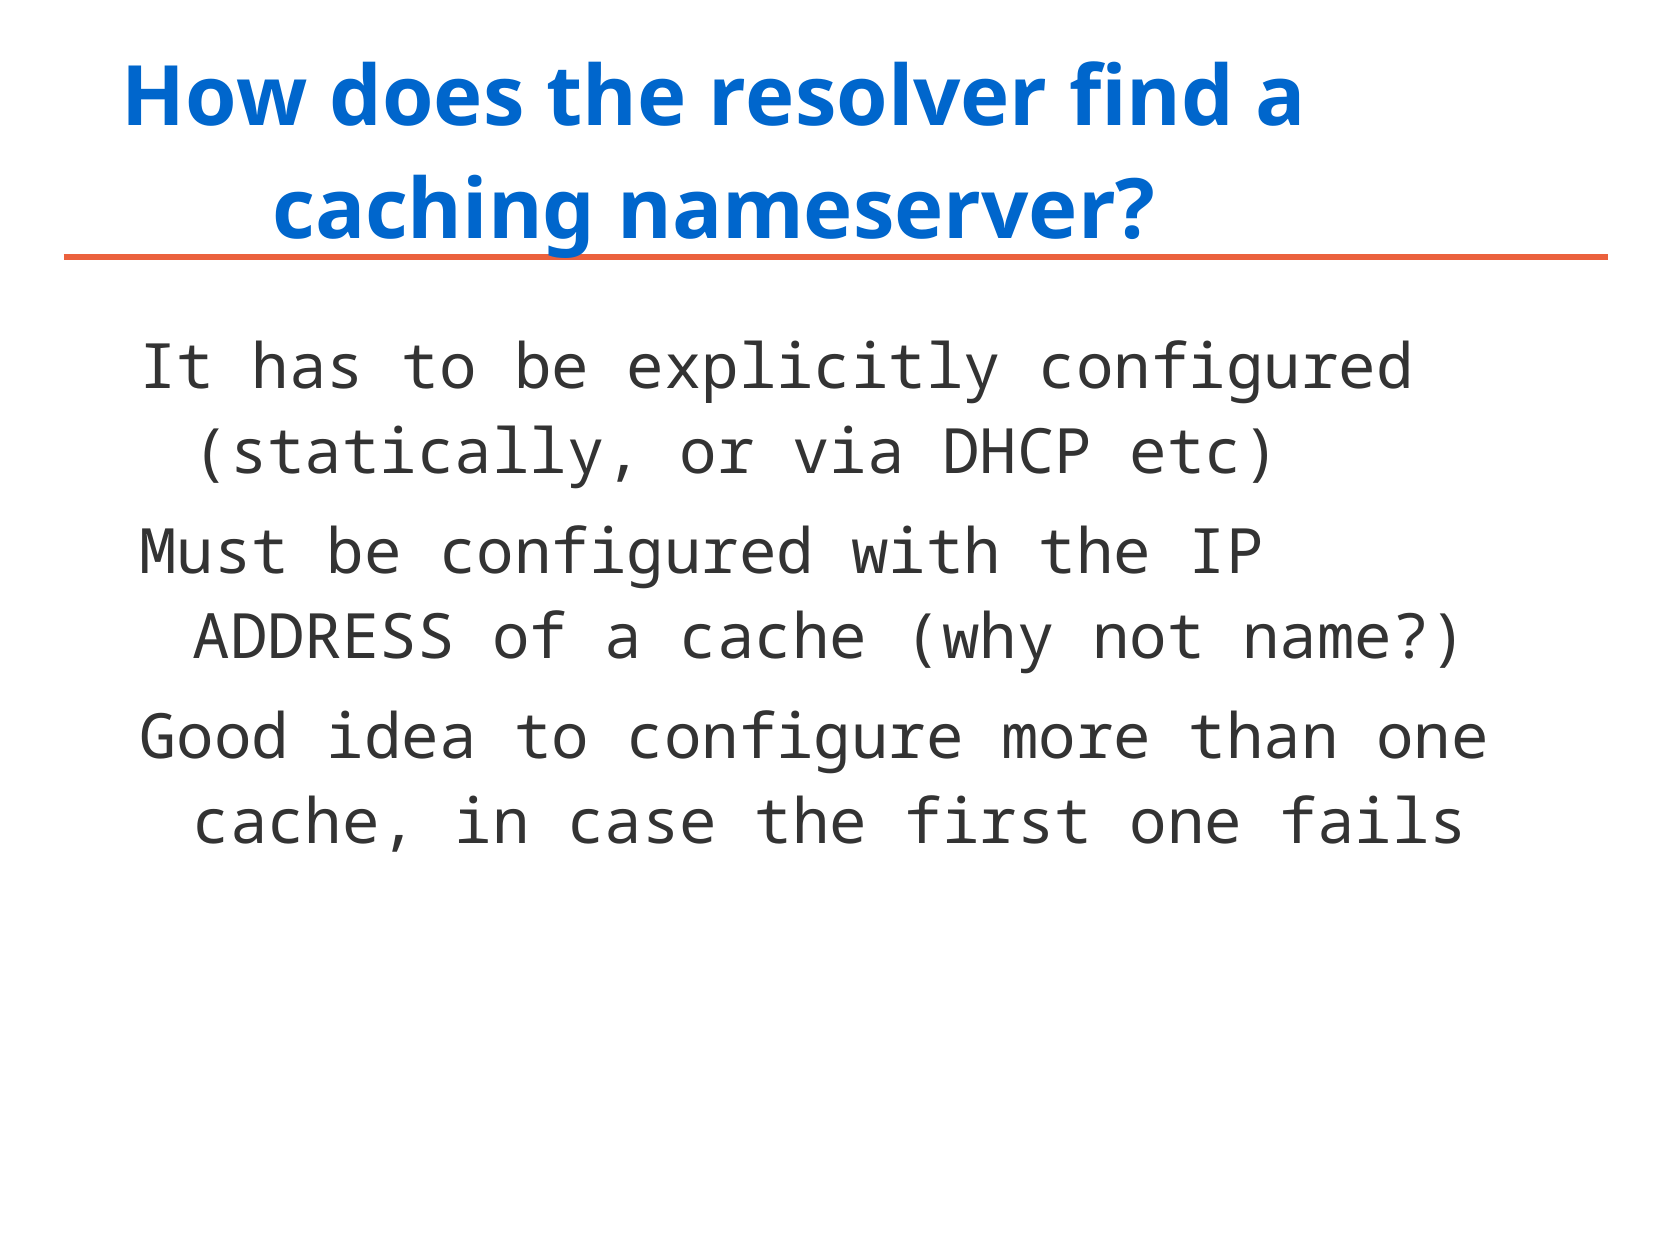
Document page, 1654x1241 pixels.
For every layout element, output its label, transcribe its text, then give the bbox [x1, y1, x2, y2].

title How does the resolver find a caching nameserver? [121, 46, 1534, 254]
list It has to be explicitly configured (statically, or via DHCP etc) Must be configured with the IP ADDRESS of a cache (why not name?) Good idea to configure more than one cache, in case the first one fails [121, 322, 1561, 1133]
